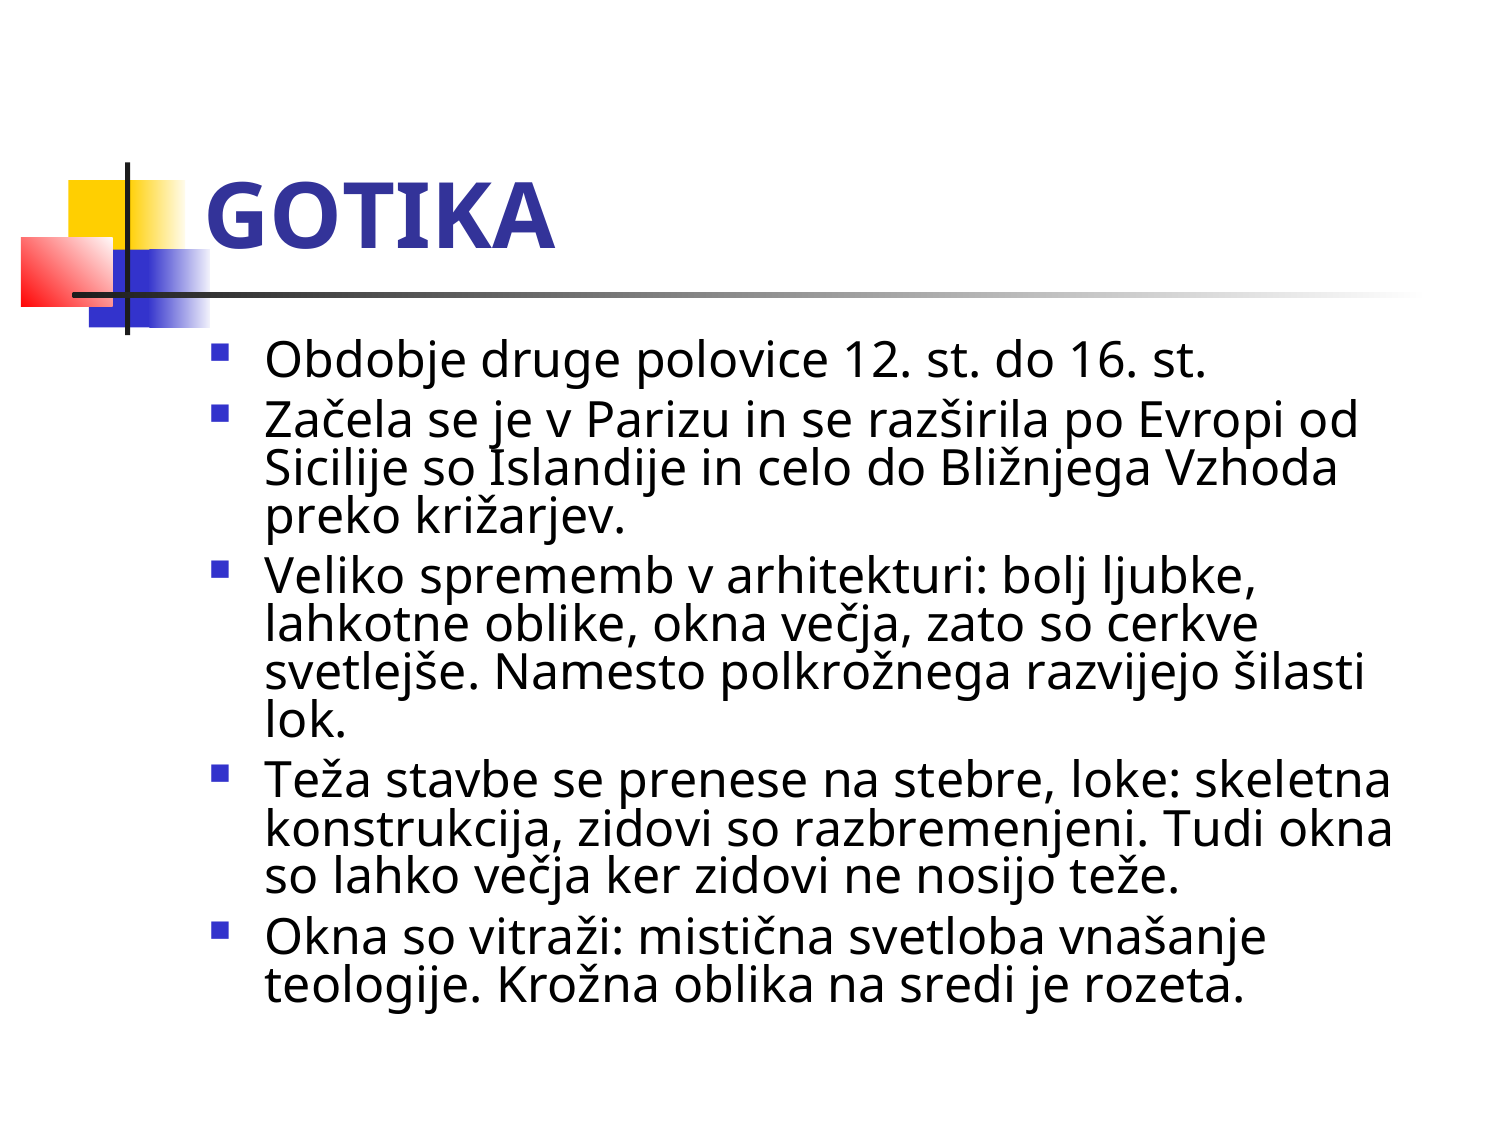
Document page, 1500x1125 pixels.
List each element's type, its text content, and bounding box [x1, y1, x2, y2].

list Obdobje druge polovice 12. st. do 16. st. Začela se je v Parizu in se razširila po Evropi od Sicilije so Islandije in celo do Bližnjega Vzhoda preko križarjev. Veliko sprememb v arhitekturi: bolj ljubke, lahkotne oblike, okna večja, zato so cerkve svetlejše. Namesto polkrožnega razvijejo šilasti lok. Teža stavbe se prenese na stebre, loke: skeletna konstrukcija, zidovi so razbremenjeni. Tudi okna so lahko večja ker zidovi ne nosijo teže. Okna so vitraži: mistična svetloba vnašanje teologije. Krožna oblika na sredi je rozeta. [193, 331, 1469, 1007]
title GOTIKA [188, 35, 1468, 276]
